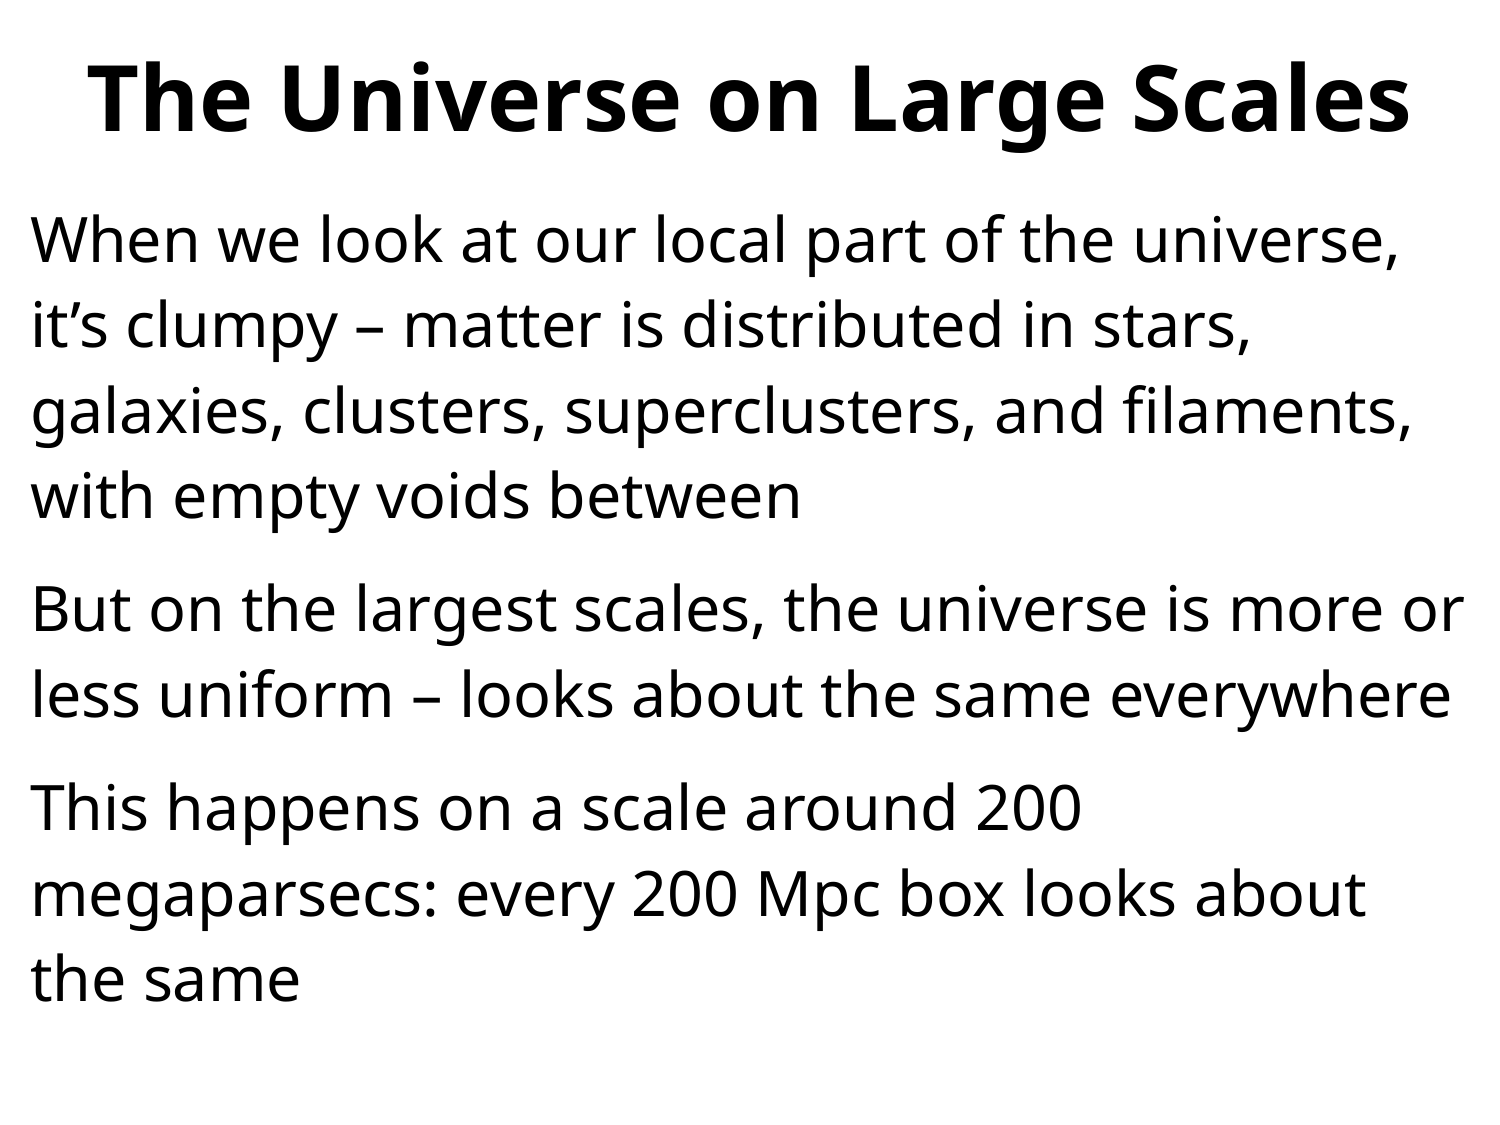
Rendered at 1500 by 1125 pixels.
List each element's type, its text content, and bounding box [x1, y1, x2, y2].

list When we look at our local part of the universe, it’s clumpy – matter is distributed in stars, galaxies, clusters, superclusters, and filaments, with empty voids between But on the largest scales, the universe is more or less uniform – looks about the same everywhere This happens on a scale around 200 megaparsecs: every 200 Mpc box looks about the same [30, 195, 1471, 1066]
title The Universe on Large Scales [30, 42, 1471, 150]
